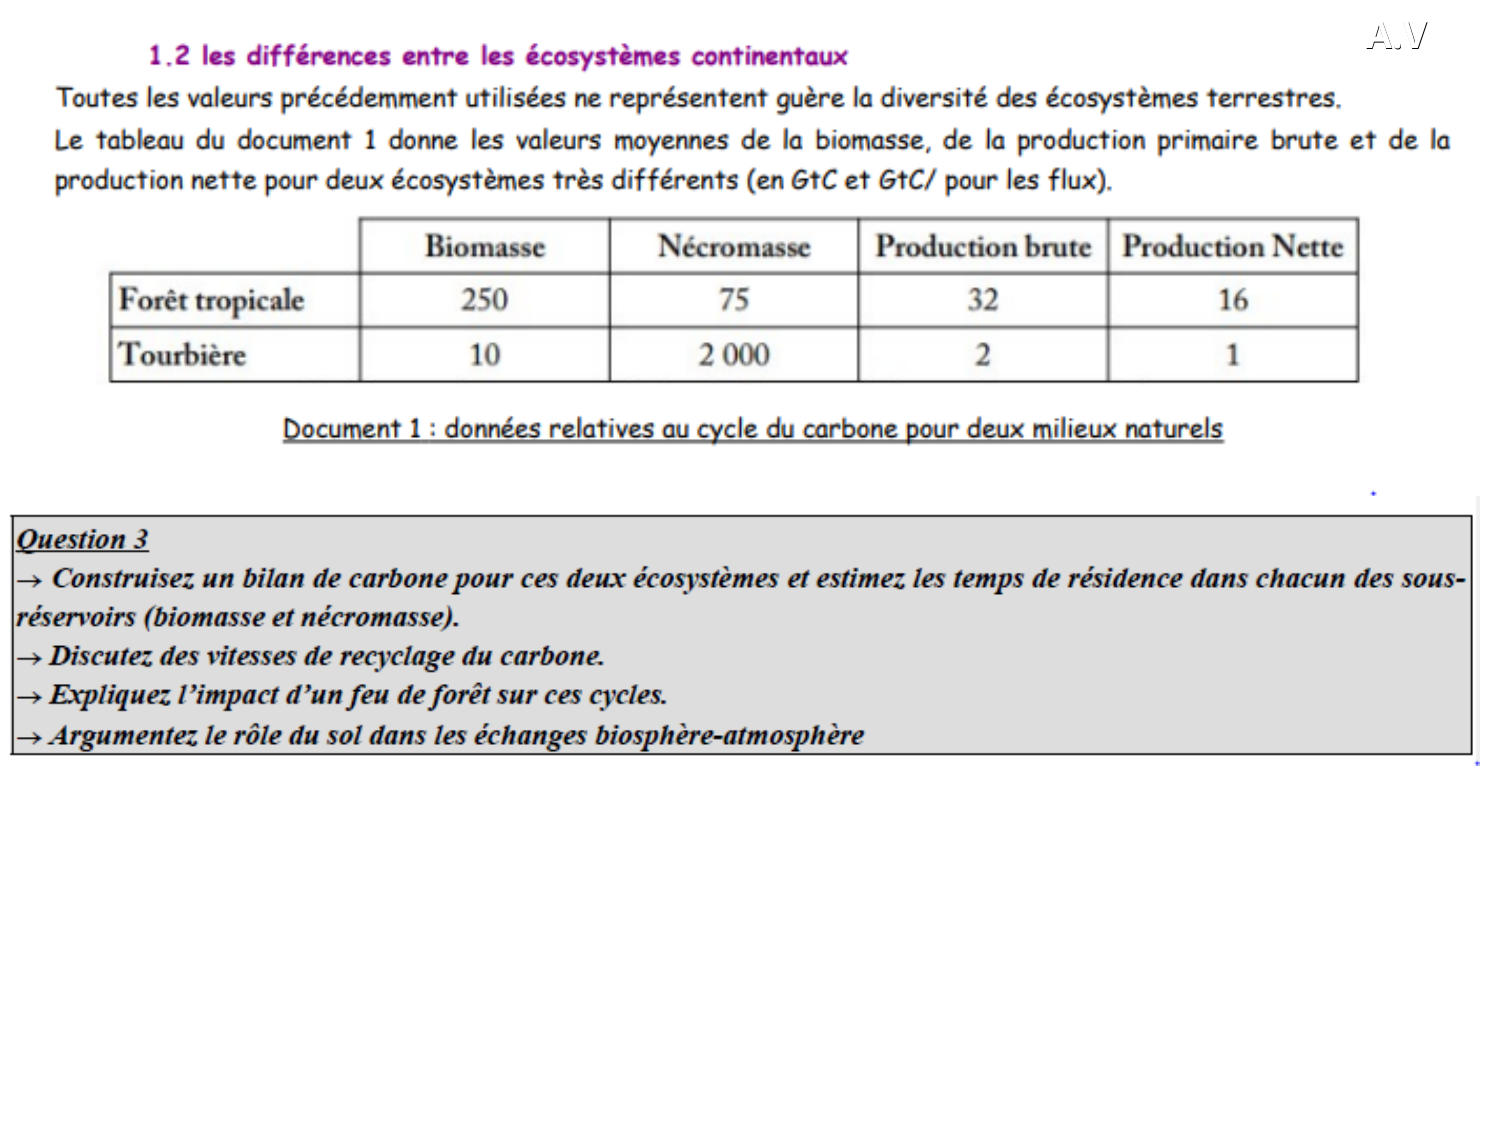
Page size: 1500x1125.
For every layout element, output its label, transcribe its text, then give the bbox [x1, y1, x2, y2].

text_box A.V [1351, 3, 1476, 65]
picture [0, 23, 1500, 766]
